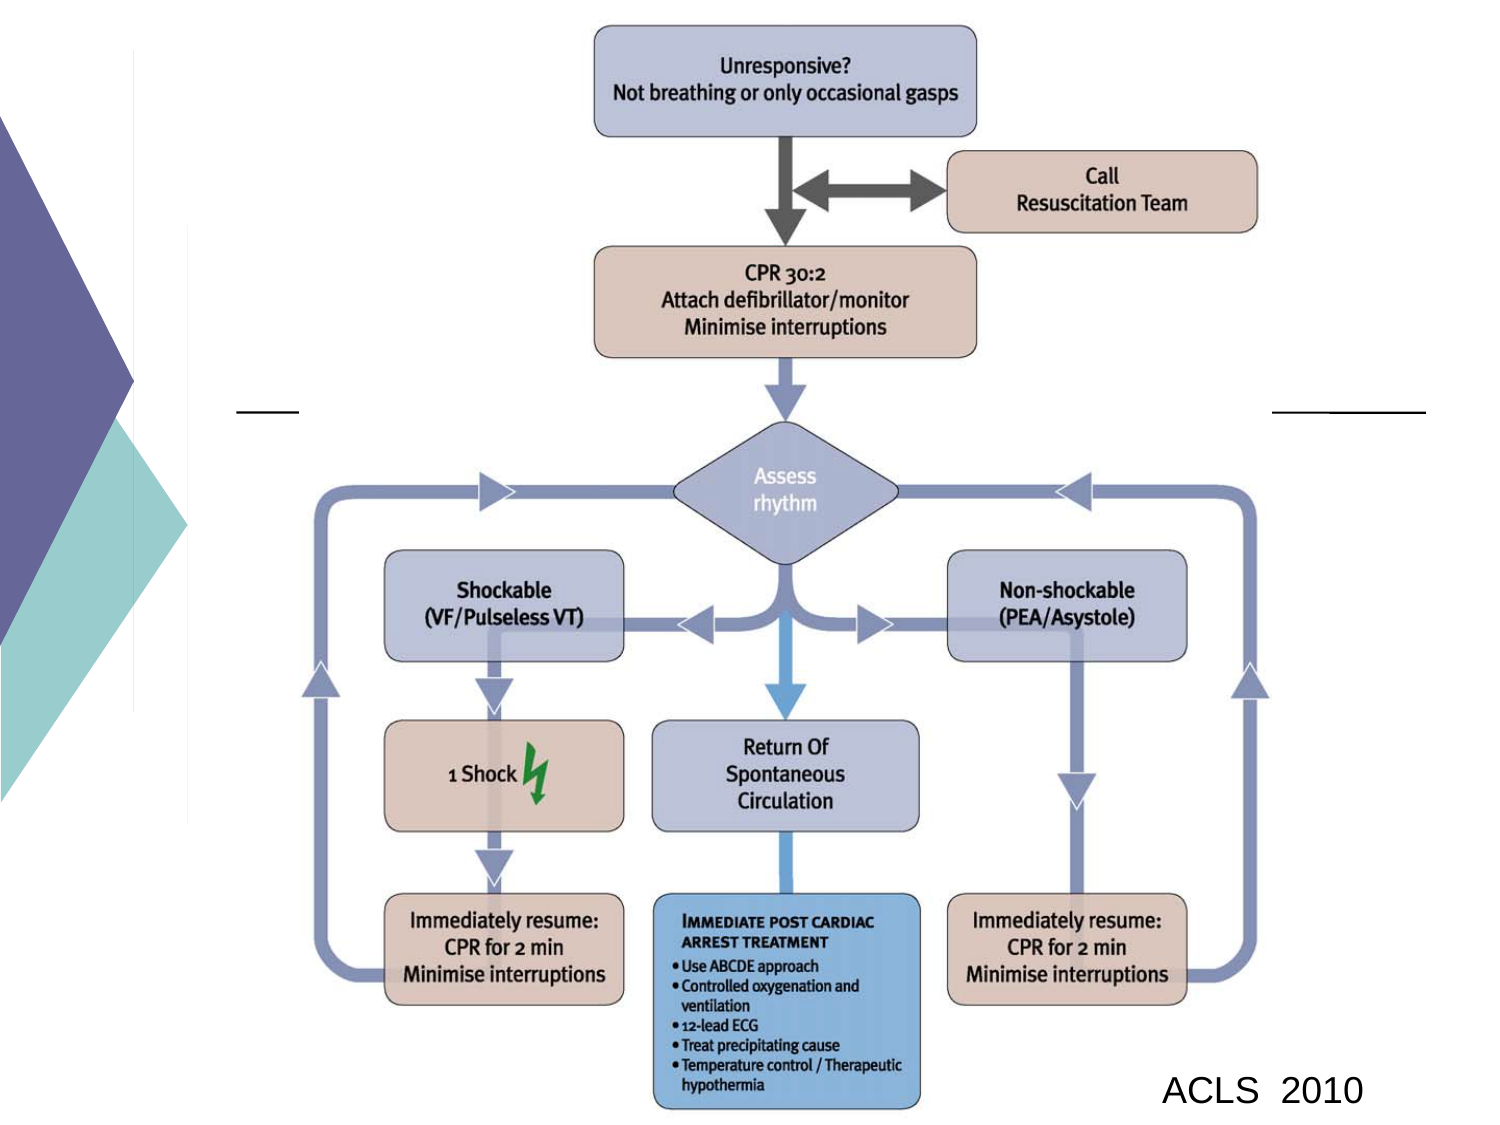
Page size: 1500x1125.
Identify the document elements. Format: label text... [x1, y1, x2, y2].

text_box ACLS 2010 [1147, 1064, 1379, 1125]
picture [299, 0, 1272, 1122]
